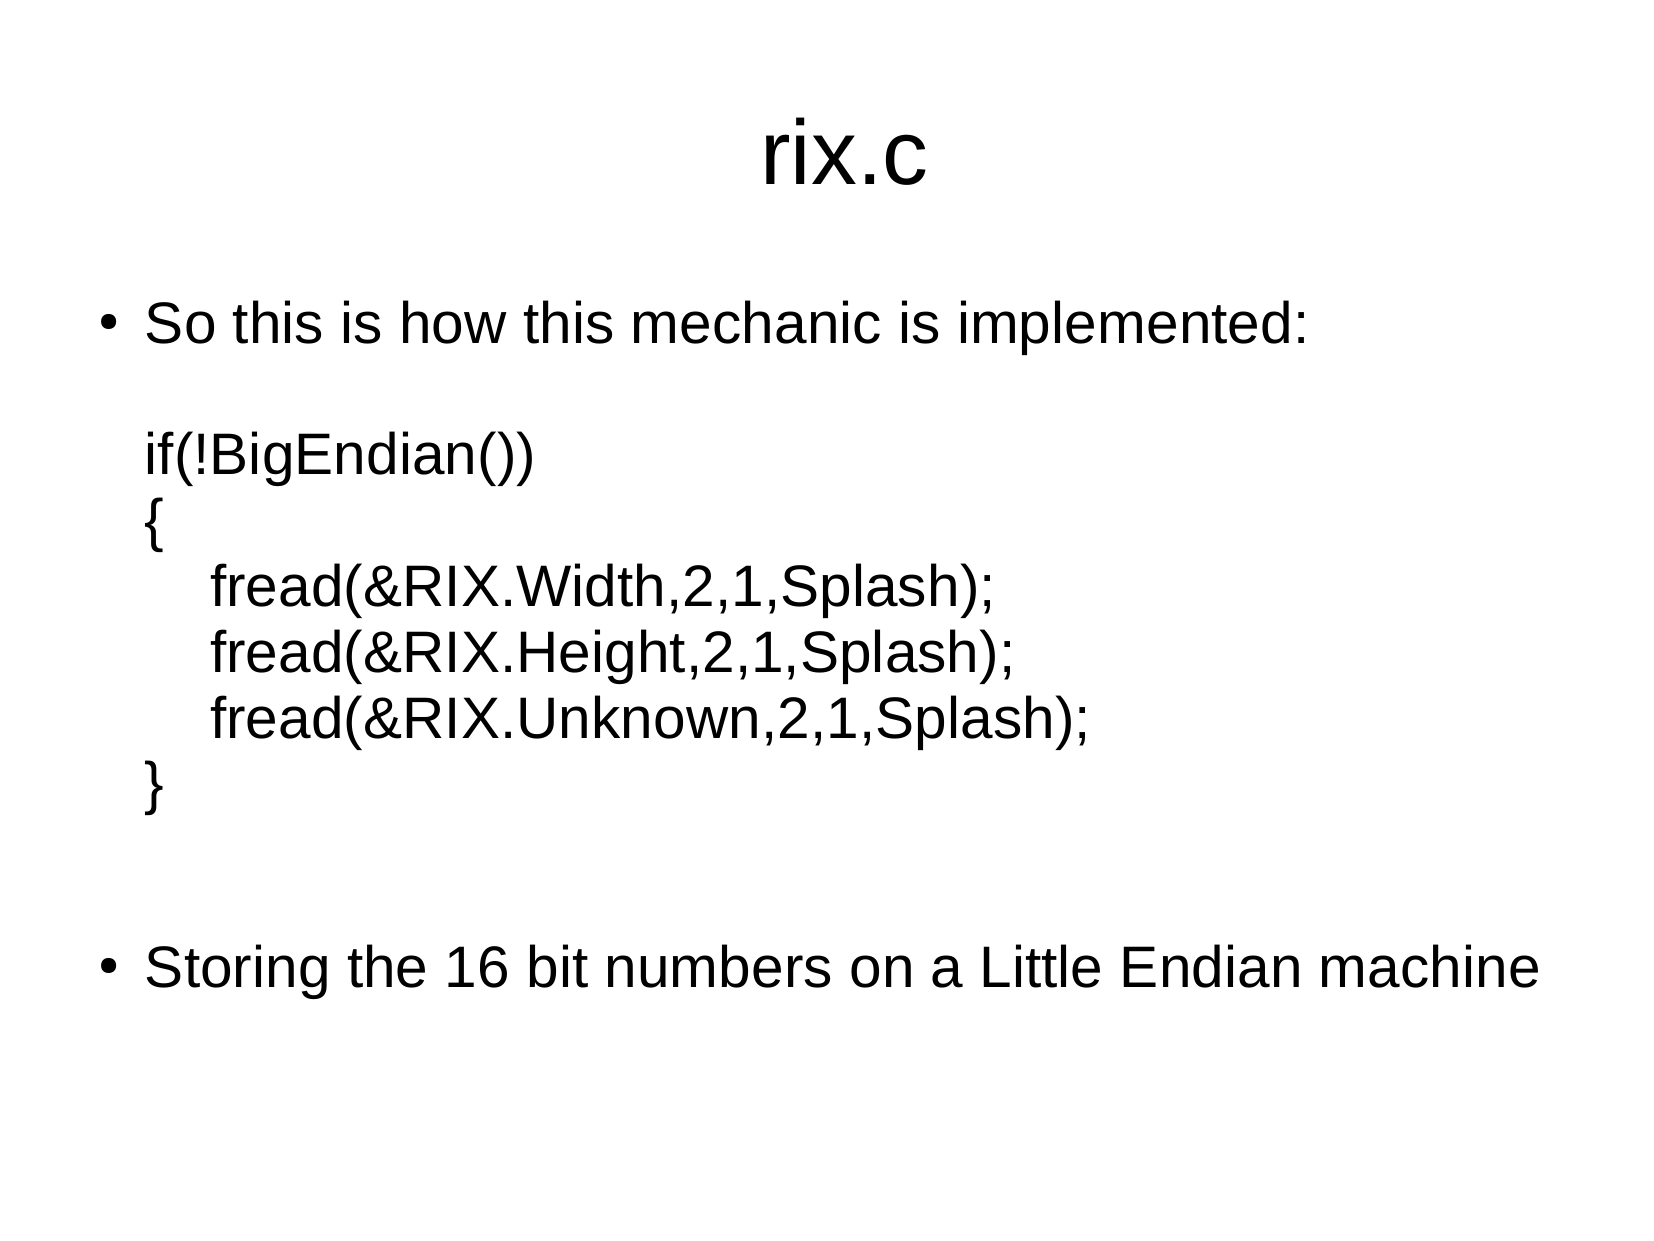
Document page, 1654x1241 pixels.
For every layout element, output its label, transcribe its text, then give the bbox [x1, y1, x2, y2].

title rix.c [82, 49, 1571, 257]
list So this is how this mechanic is implemented: if(!BigEndian()) { fread(&RIX.Width,2,1,Splash); fread(&RIX.Height,2,1,Splash); fread(&RIX.Unknown,2,1,Splash); } Storing the 16 bit numbers on a Little Endian machine [82, 290, 1571, 1010]
